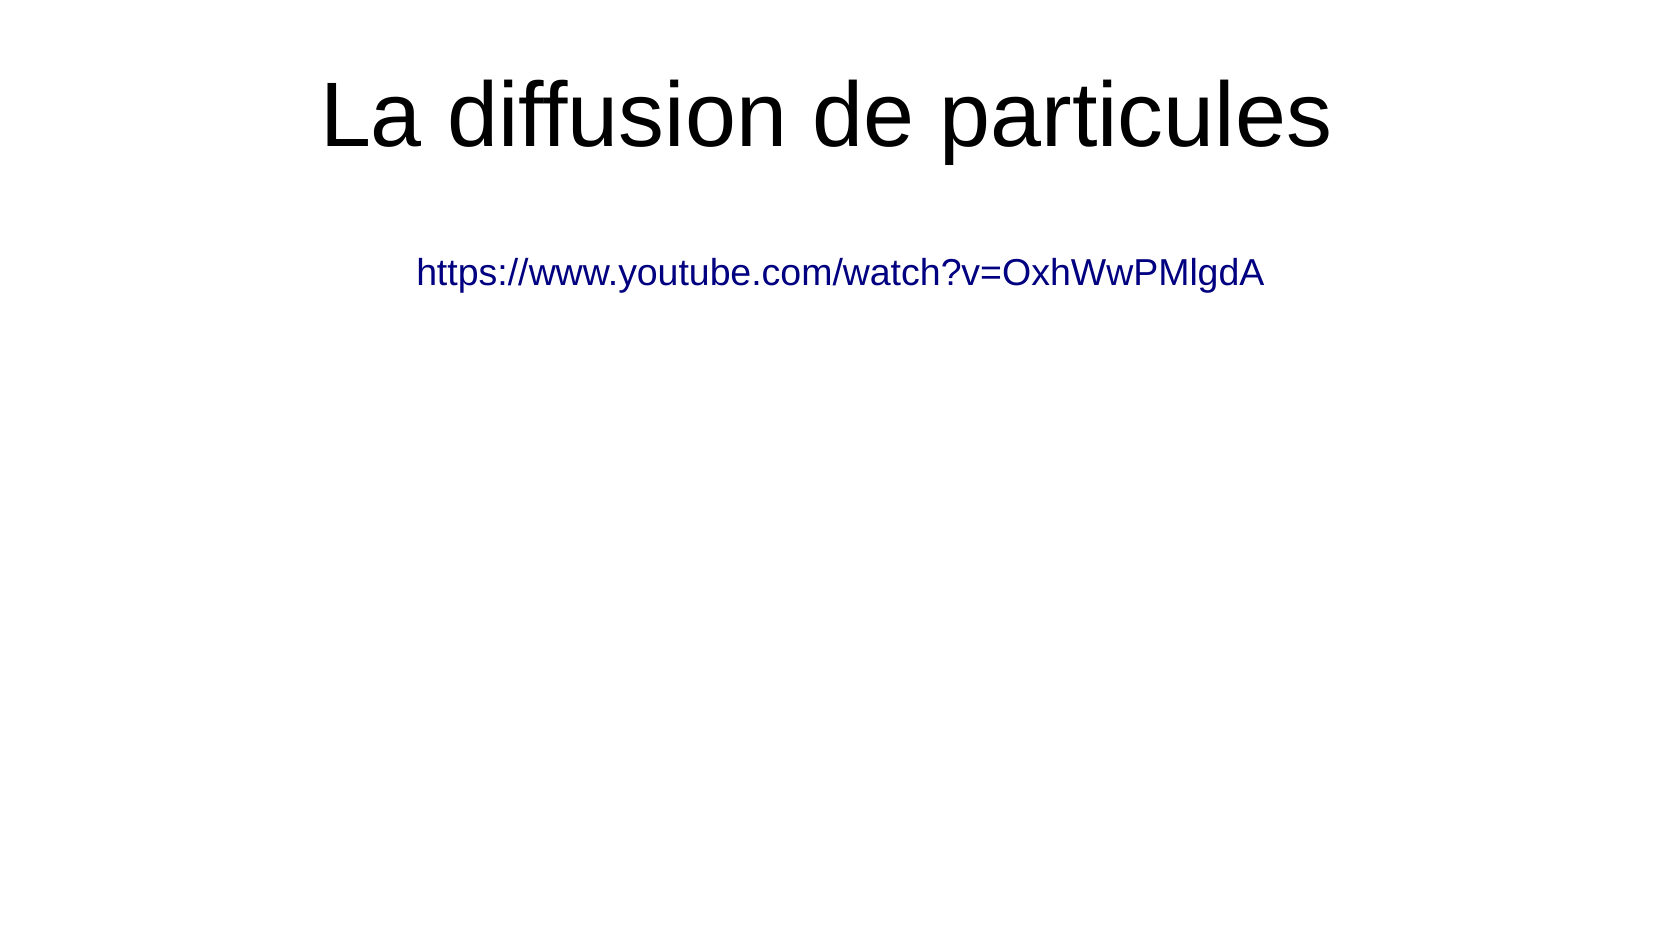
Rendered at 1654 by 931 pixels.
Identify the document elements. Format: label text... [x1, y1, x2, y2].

title La diffusion de particules [82, 37, 1571, 193]
text_box https://www.youtube.com/watch?v=OxhWwPMlgdA [401, 243, 1280, 343]
